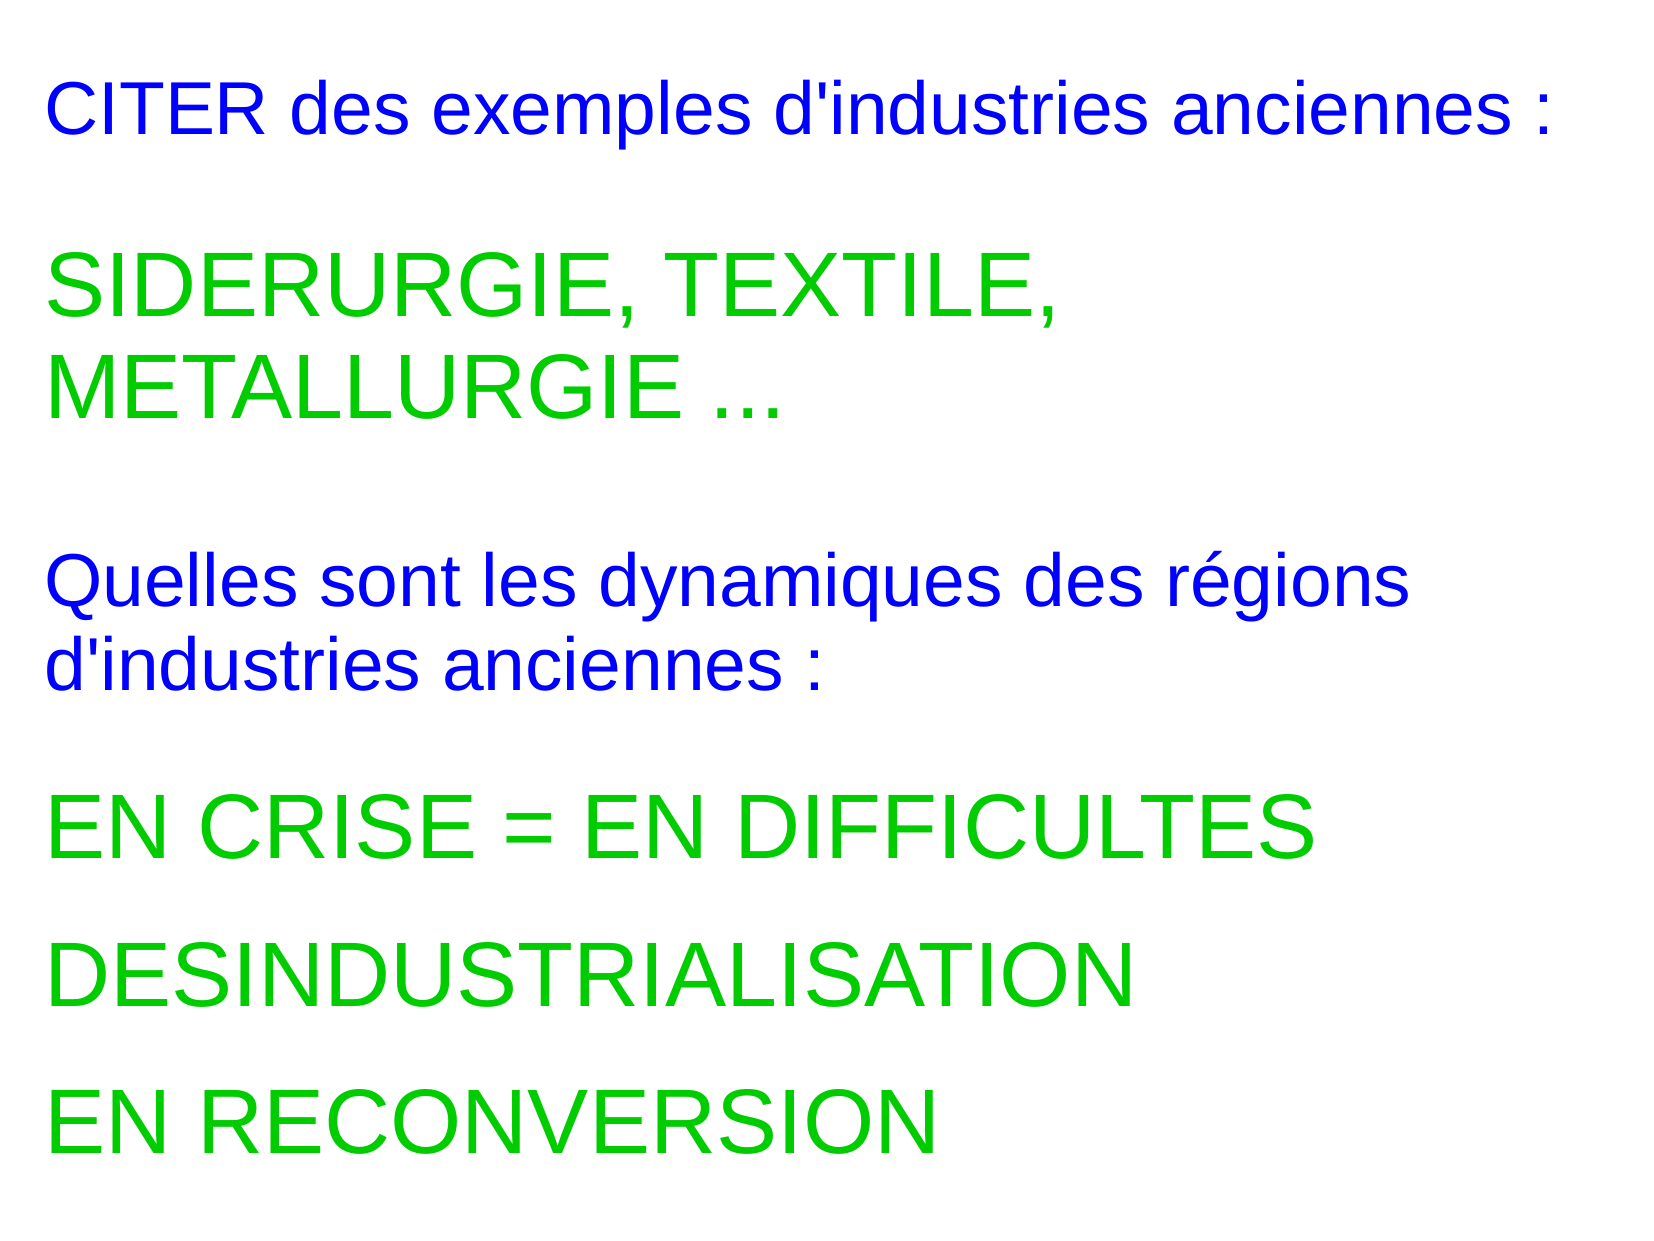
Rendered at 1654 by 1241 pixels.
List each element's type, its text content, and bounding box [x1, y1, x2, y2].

text_box CITER des exemples d'industries anciennes : [29, 59, 1595, 158]
text_box DESINDUSTRIALISATION [29, 916, 1595, 1034]
text_box EN CRISE = EN DIFFICULTES [29, 767, 1595, 886]
text_box SIDERURGIE, TEXTILE, METALLURGIE ... [29, 226, 1595, 446]
text_box Quelles sont les dynamiques des régions d'industries anciennes : [29, 531, 1595, 715]
text_box EN RECONVERSION [29, 1062, 1595, 1181]
